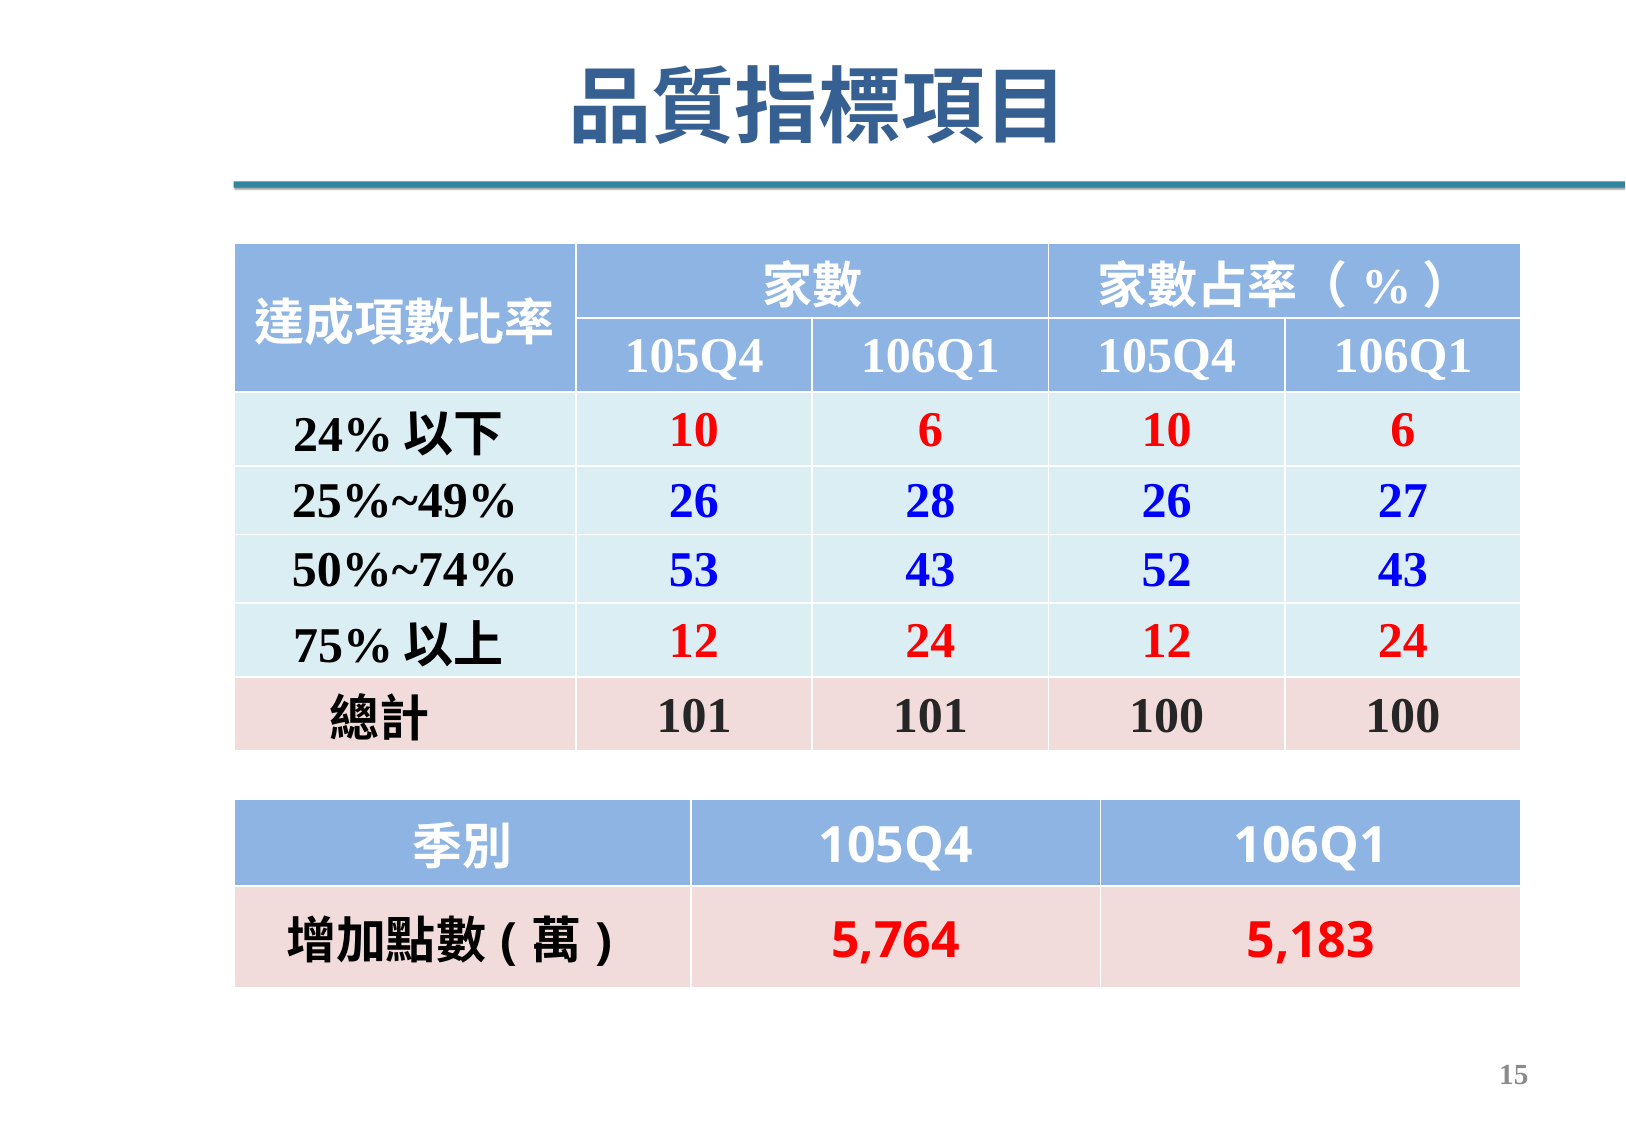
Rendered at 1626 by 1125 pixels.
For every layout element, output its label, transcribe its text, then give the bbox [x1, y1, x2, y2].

table_cell 53 [577, 535, 811, 602]
table_cell 25%~49% [235, 467, 575, 534]
slide_number <編號> [1164, 1042, 1544, 1103]
table_cell 26 [577, 467, 811, 534]
table_cell 總計 [235, 678, 575, 750]
table_cell 101 [577, 678, 811, 750]
table_cell 6 [1286, 393, 1520, 465]
table_header 達成項數比率 [235, 244, 575, 391]
table_cell 24 [1286, 604, 1520, 676]
table_cell 10 [1049, 393, 1284, 465]
title 品質指標項目 [80, 27, 1557, 179]
table_header 105Q4 [692, 800, 1100, 885]
table_cell 27 [1286, 467, 1520, 534]
table_cell 43 [1286, 535, 1520, 602]
table_cell 43 [813, 535, 1048, 602]
table_cell 52 [1049, 535, 1284, 602]
table_cell 12 [1049, 604, 1284, 676]
table_cell 12 [577, 604, 811, 676]
table_cell 10 [577, 393, 811, 465]
table_cell 105Q4 [577, 319, 811, 391]
table_cell 50%~74% [235, 535, 575, 602]
table_cell 26 [1049, 467, 1284, 534]
table_cell 100 [1049, 678, 1284, 750]
table_cell 105Q4 [1049, 319, 1284, 391]
table_cell 5,183 [1101, 887, 1520, 987]
table_header 家數占率（%） [1049, 244, 1520, 317]
table_cell 101 [813, 678, 1048, 750]
table_header 家數 [577, 244, 1048, 317]
table_cell 100 [1286, 678, 1520, 750]
table_header 季別 [235, 800, 690, 885]
table_cell 增加點數(萬) [235, 887, 690, 987]
table_cell 106Q1 [813, 319, 1048, 391]
table_cell 5,764 [692, 887, 1100, 987]
table_cell 75%以上 [235, 604, 575, 676]
table_cell 6 [813, 393, 1048, 465]
table_cell 106Q1 [1286, 319, 1520, 391]
table_cell 28 [813, 467, 1048, 534]
table_cell 24 [813, 604, 1048, 676]
table_header 106Q1 [1101, 800, 1520, 885]
table_cell 24%以下 [235, 393, 575, 465]
